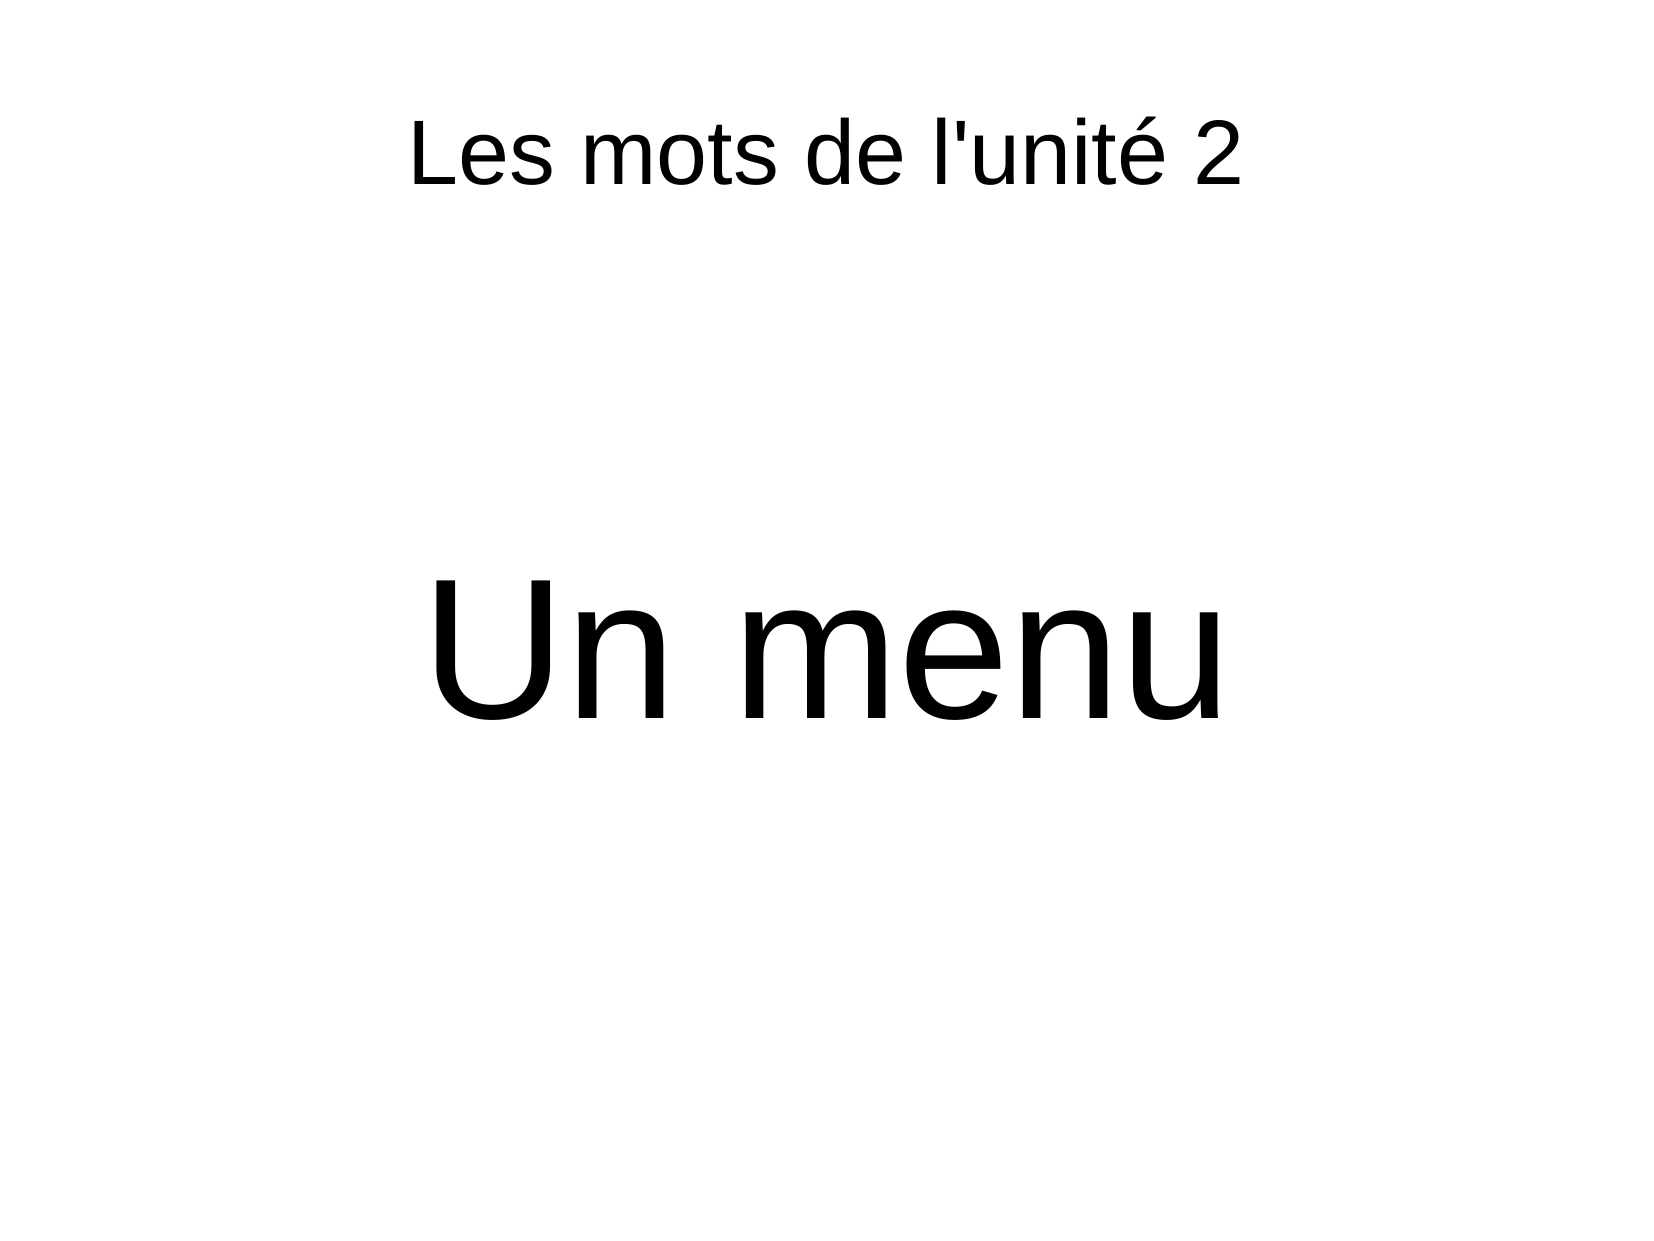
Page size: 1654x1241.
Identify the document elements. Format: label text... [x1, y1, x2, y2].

title Les mots de l'unité 2 [82, 49, 1571, 257]
subtitle Un menu [82, 290, 1571, 1010]
